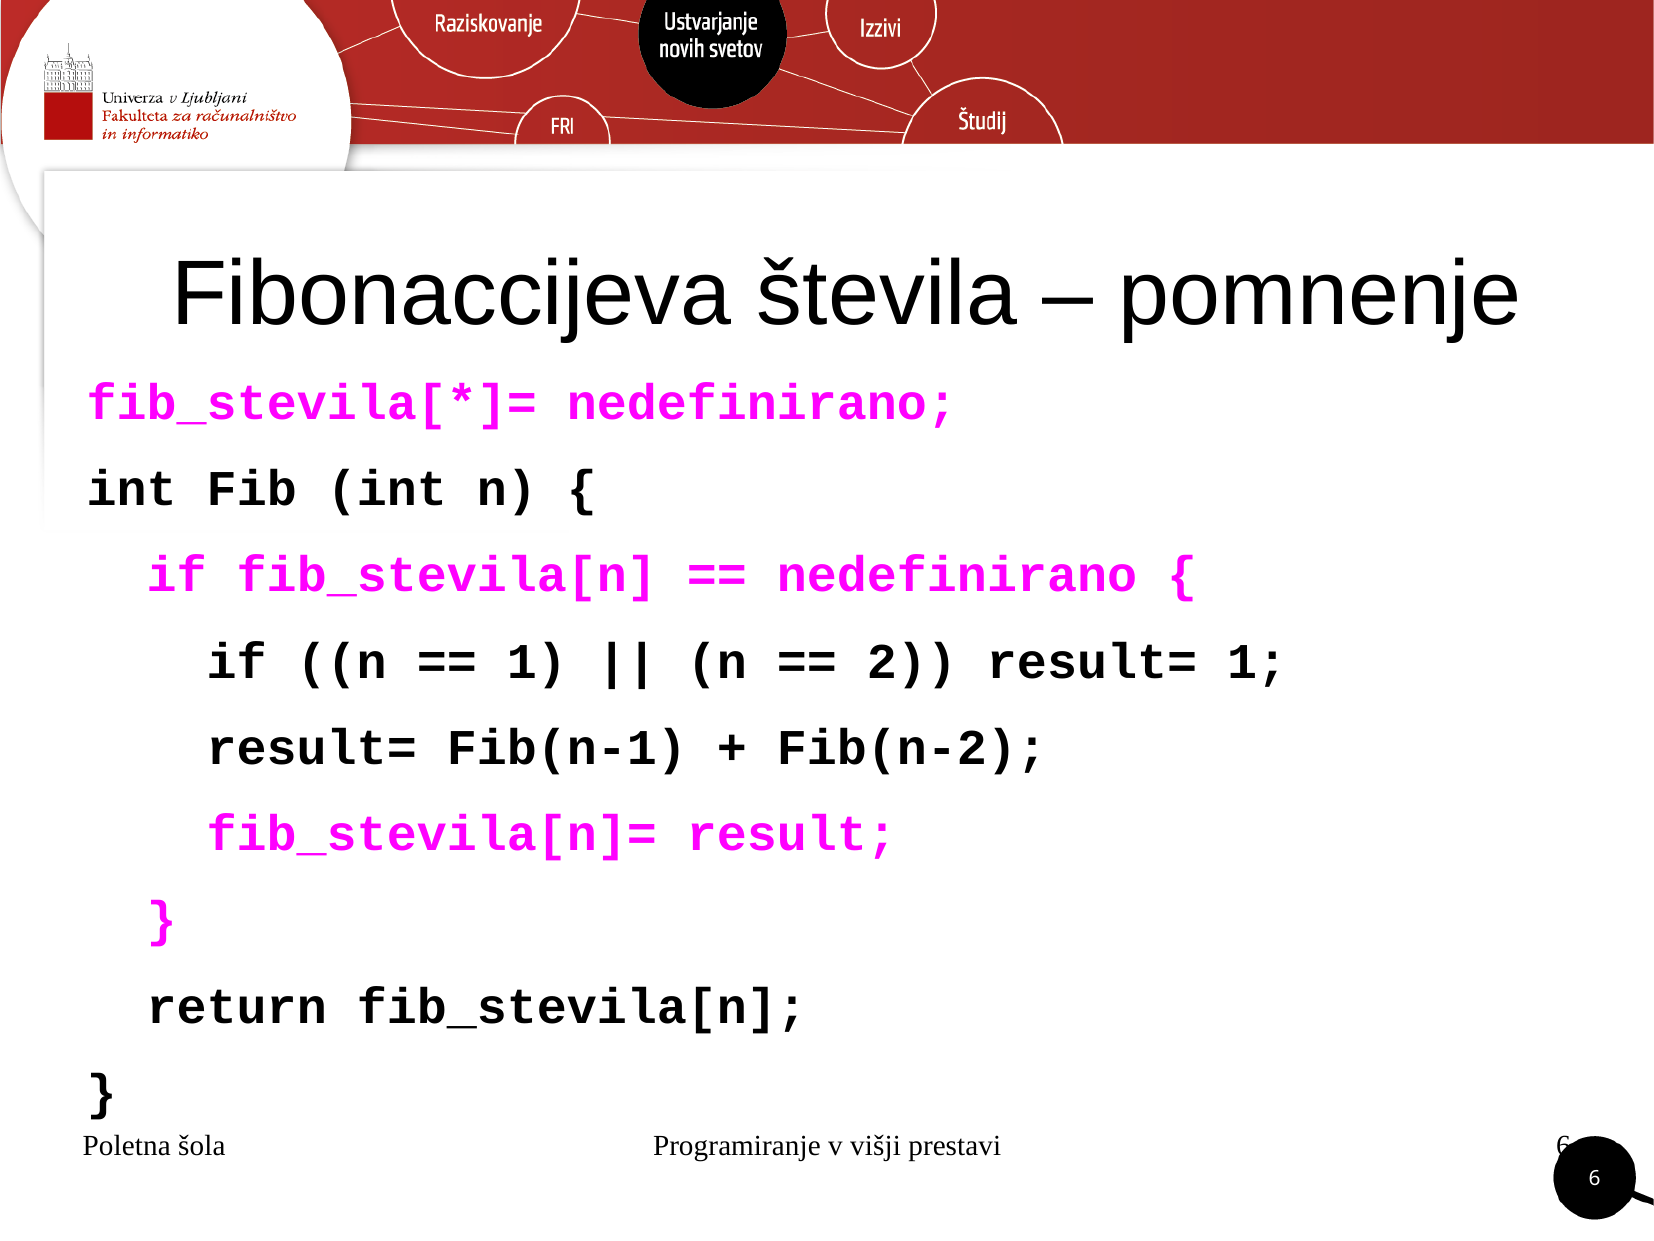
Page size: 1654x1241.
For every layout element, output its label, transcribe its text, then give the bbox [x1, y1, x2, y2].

text_box <številka> [1553, 1145, 1636, 1212]
title Fibonaccijeva števila – pomnenje [35, 188, 1524, 397]
picture [0, 0, 1654, 1241]
list fib_stevila[*]= nedefinirano; int Fib (int n) { if fib_stevila[n] == nedefinirano { if ((n == 1) || (n == 2)) result= 1; result= Fib(n-1) + Fib(n-2); fib_stevila[n]= result; } return fib_stevila[n]; } [86, 377, 1542, 1016]
